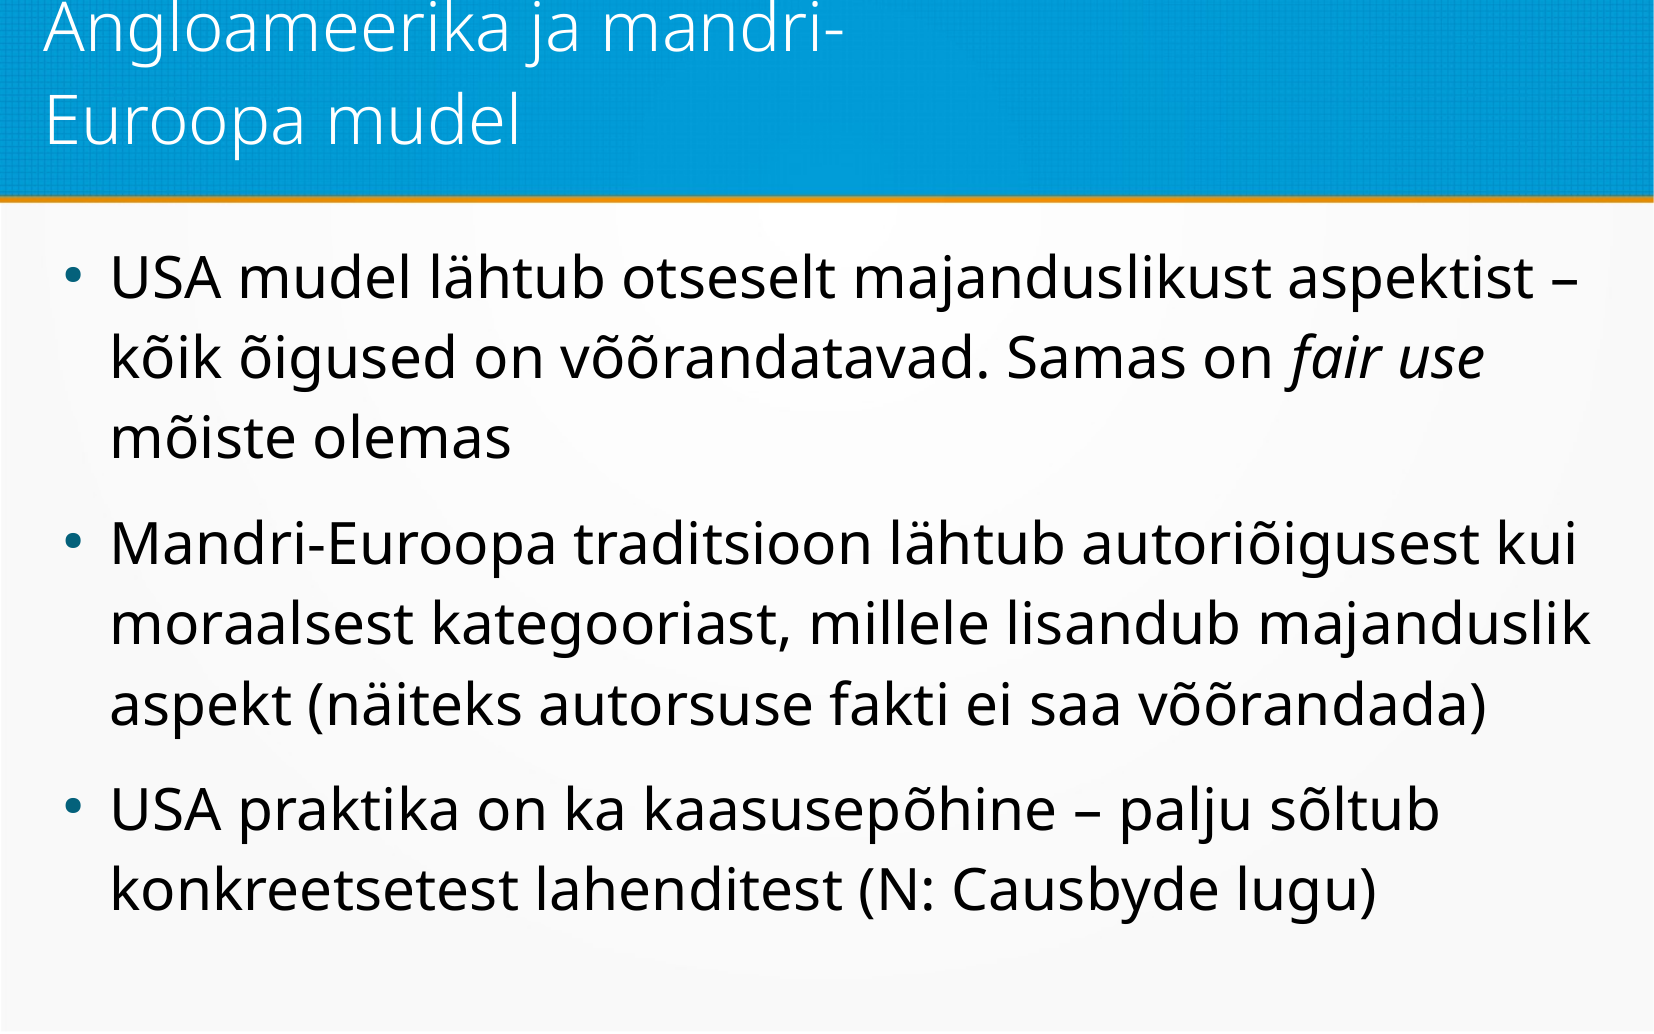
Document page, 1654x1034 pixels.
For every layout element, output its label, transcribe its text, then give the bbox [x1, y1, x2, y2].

title Angloameerika ja mandri- Euroopa mudel [43, 0, 1619, 166]
list USA mudel lähtub otseselt majanduslikust aspektist – kõik õigused on võõrandatavad. Samas on fair use mõiste olemas Mandri-Euroopa traditsioon lähtub autoriõigusest kui moraalsest kategooriast, millele lisandub majanduslik aspekt (näiteks autorsuse fakti ei saa võõrandada) USA praktika on ka kaasusepõhine – palju sõltub konkreetsetest lahenditest (N: Causbyde lugu) [47, 236, 1607, 1002]
picture [0, 195, 1654, 1034]
